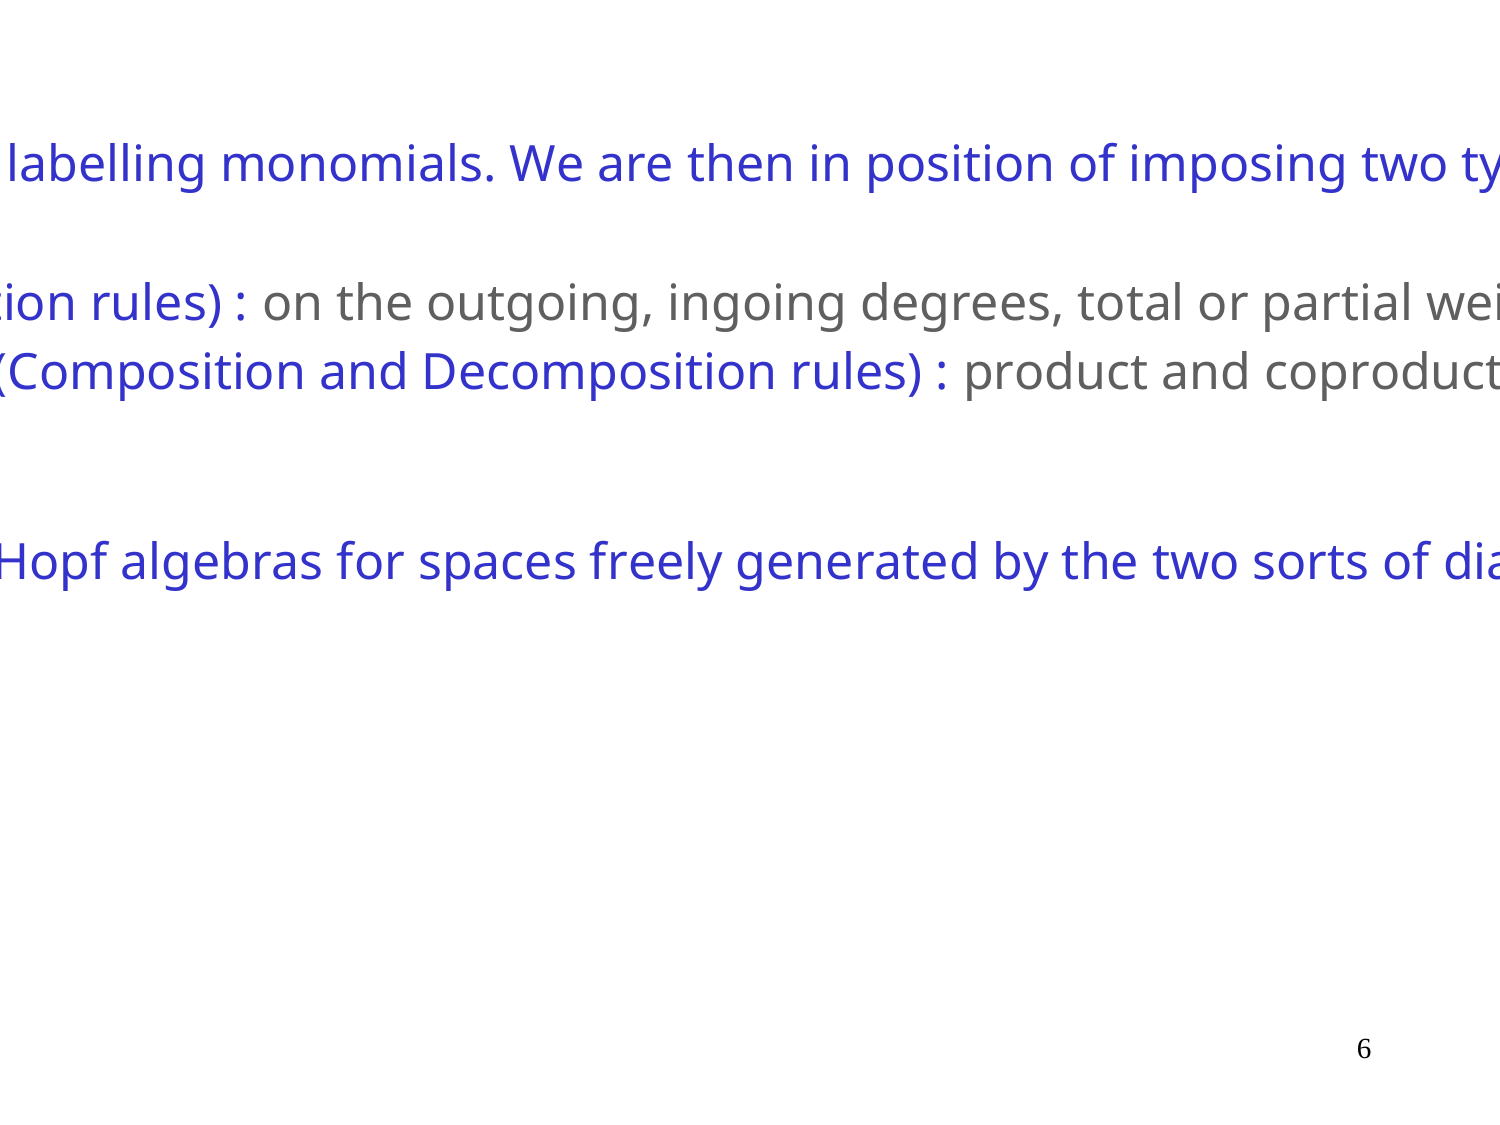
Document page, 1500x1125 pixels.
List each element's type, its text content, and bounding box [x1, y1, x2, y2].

text_box These diagrams are in fact labelling monomials. We are then in position of imposing two types of rules: - On the diagrams (Selection rules) : on the outgoing, ingoing degrees, total or partial weights. - On the set of diagrams (Composition and Decomposition rules) : product and coproduct of diagram(s) This leads to structures of Hopf algebras for spaces freely generated by the two sorts of diagrams (labelled and unlabelled). [0, 123, 1500, 718]
